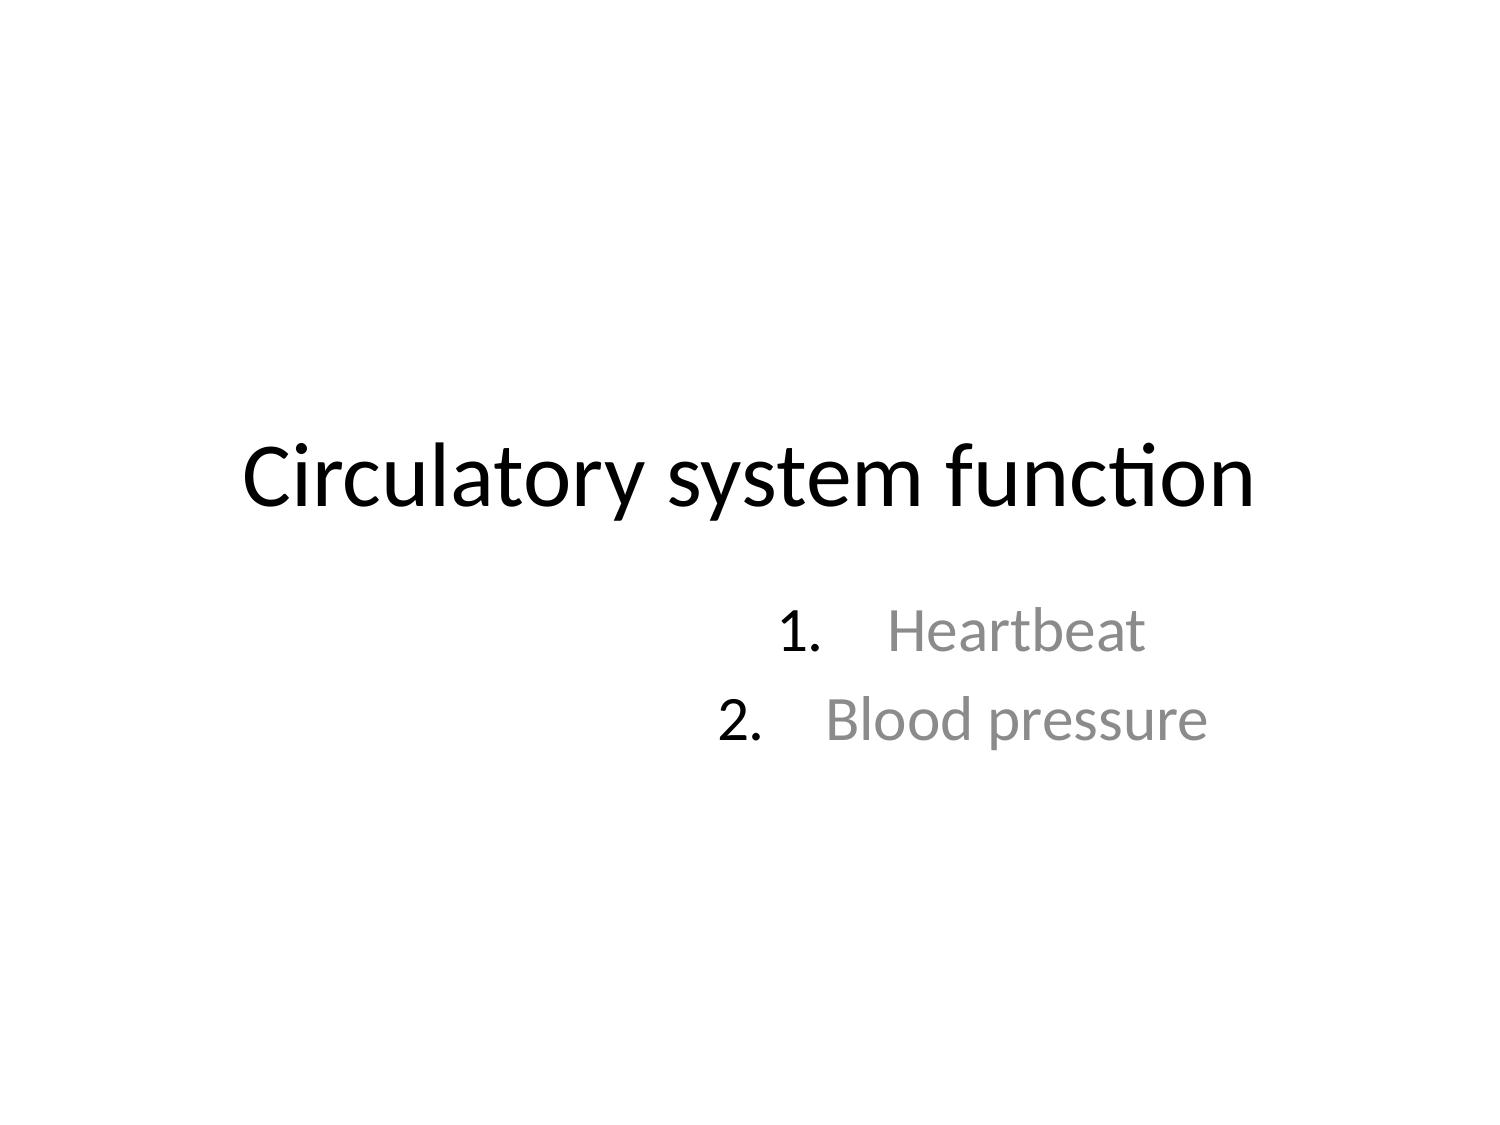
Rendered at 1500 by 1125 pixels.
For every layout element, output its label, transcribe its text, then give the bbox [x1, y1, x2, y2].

title Circulatory system function [112, 349, 1388, 591]
subtitle Heartbeat Blood pressure [550, 580, 1390, 762]
